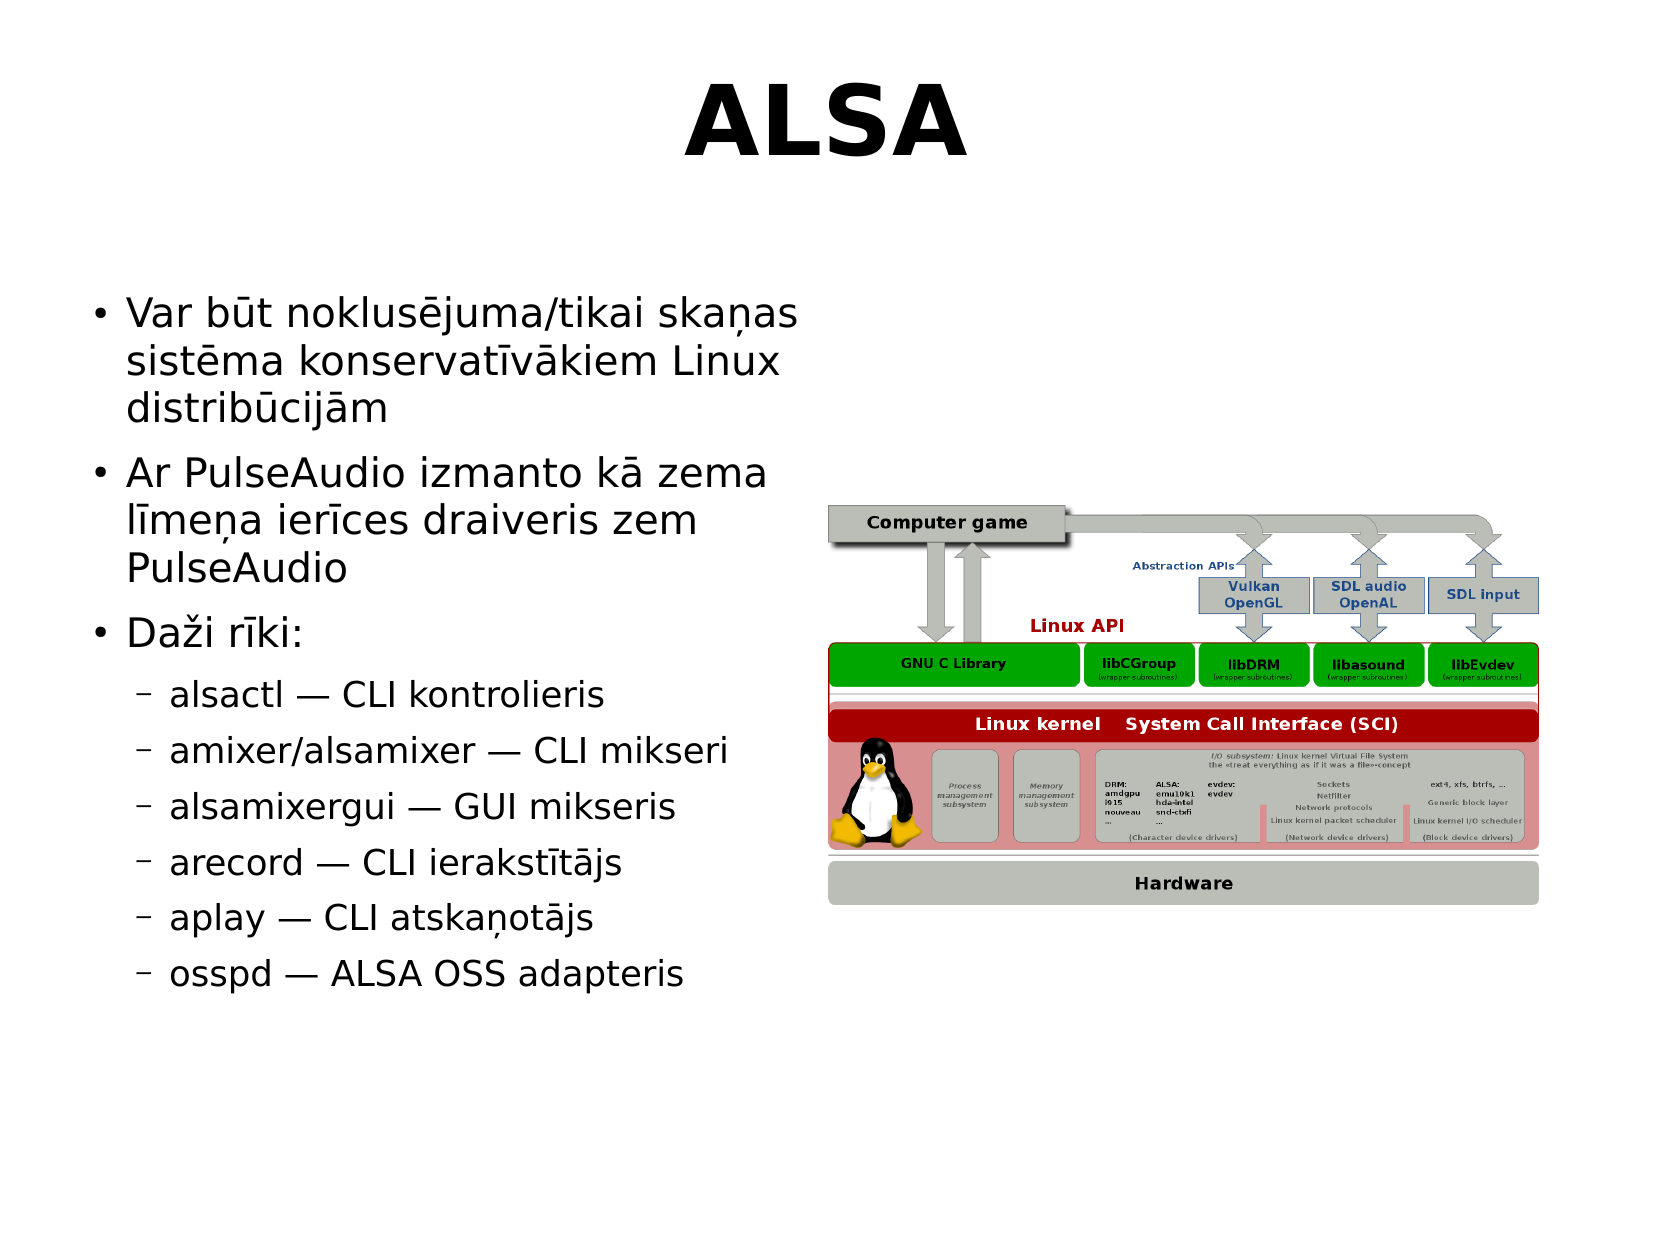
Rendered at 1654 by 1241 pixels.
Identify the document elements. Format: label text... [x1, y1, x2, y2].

title ALSA [82, 49, 1571, 195]
picture [828, 349, 1539, 1060]
list Var būt noklusējuma/tikai skaņas sistēma konservatīvākiem Linux distribūcijām Ar PulseAudio izmanto kā zema līmeņa ierīces draiveris zem PulseAudio Daži rīki: alsactl — CLI kontrolieris amixer/alsamixer — CLI mikseri alsamixergui — GUI mikseris arecord — CLI ierakstītājs aplay — CLI atskaņotājs osspd — ALSA OSS adapteris [82, 290, 809, 1010]
